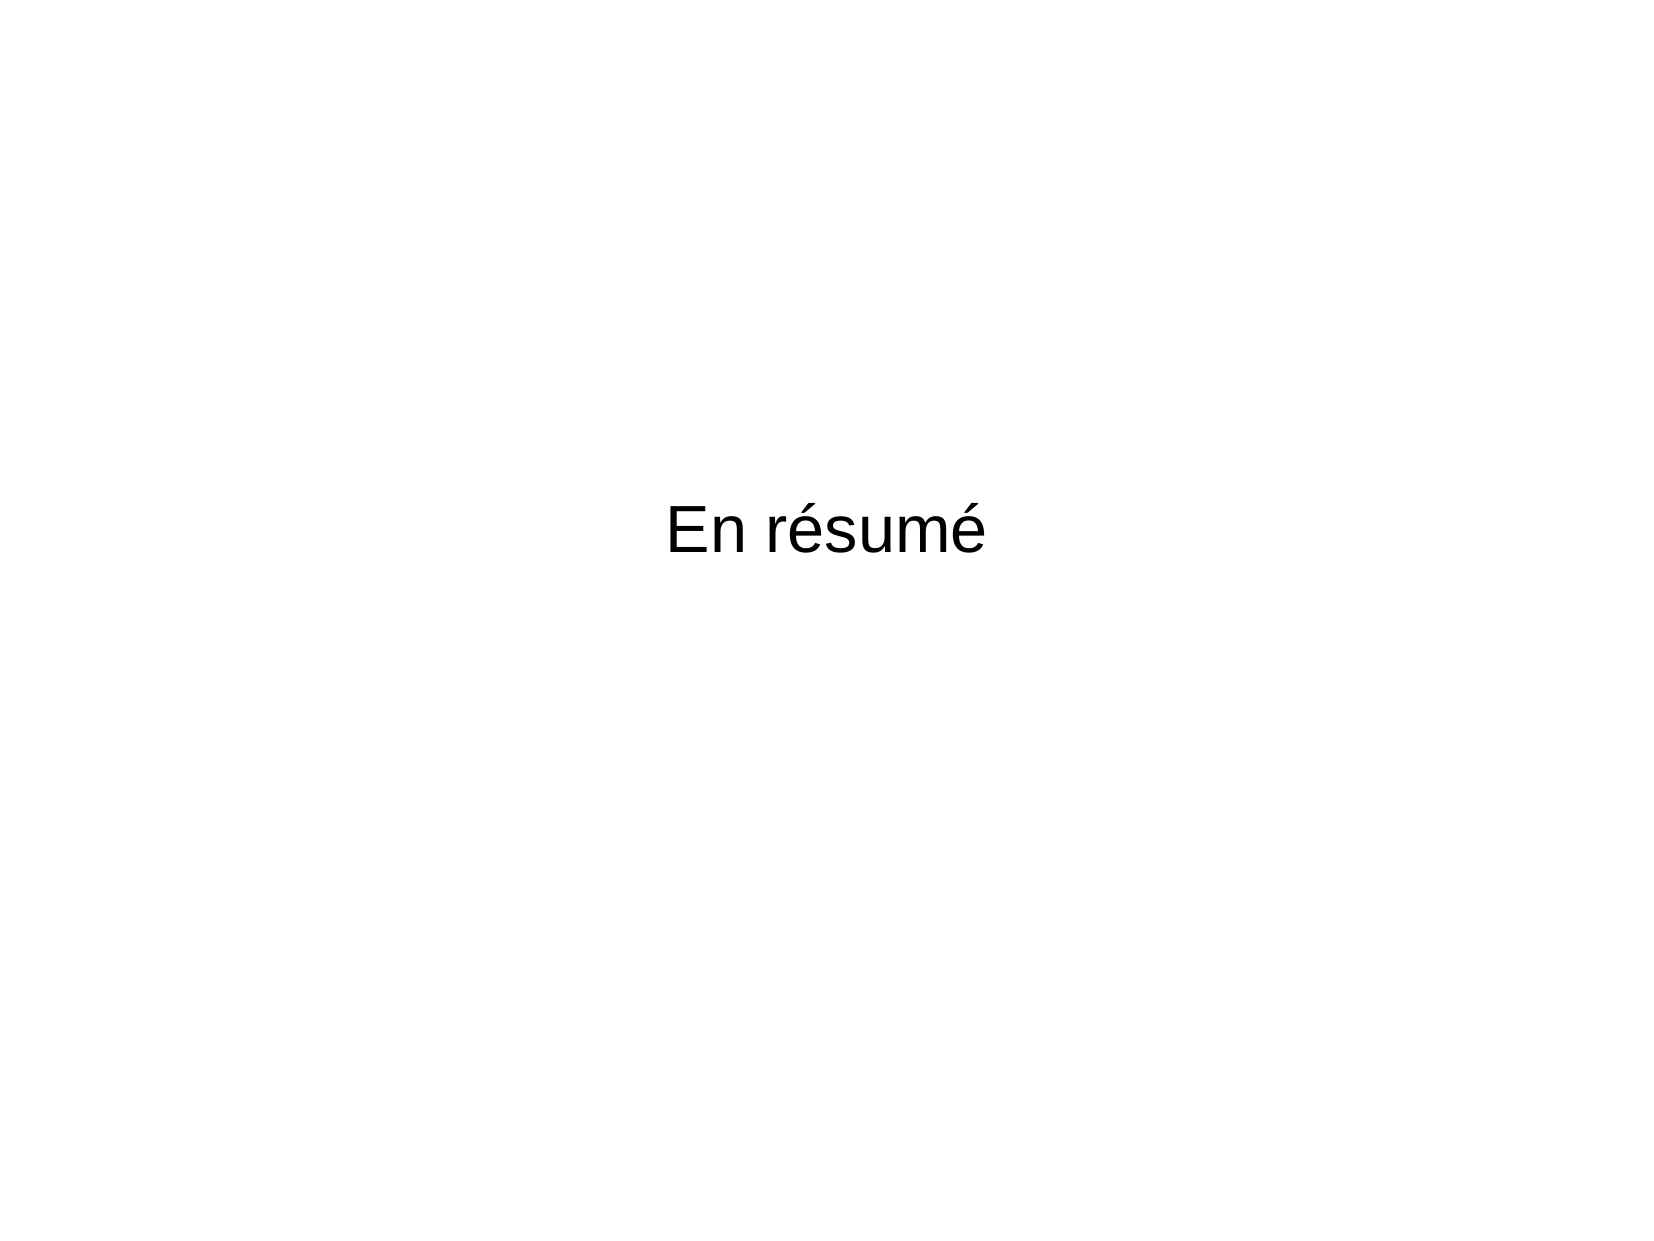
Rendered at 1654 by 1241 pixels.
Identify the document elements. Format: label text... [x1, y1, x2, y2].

subtitle En résumé [82, 49, 1571, 1010]
